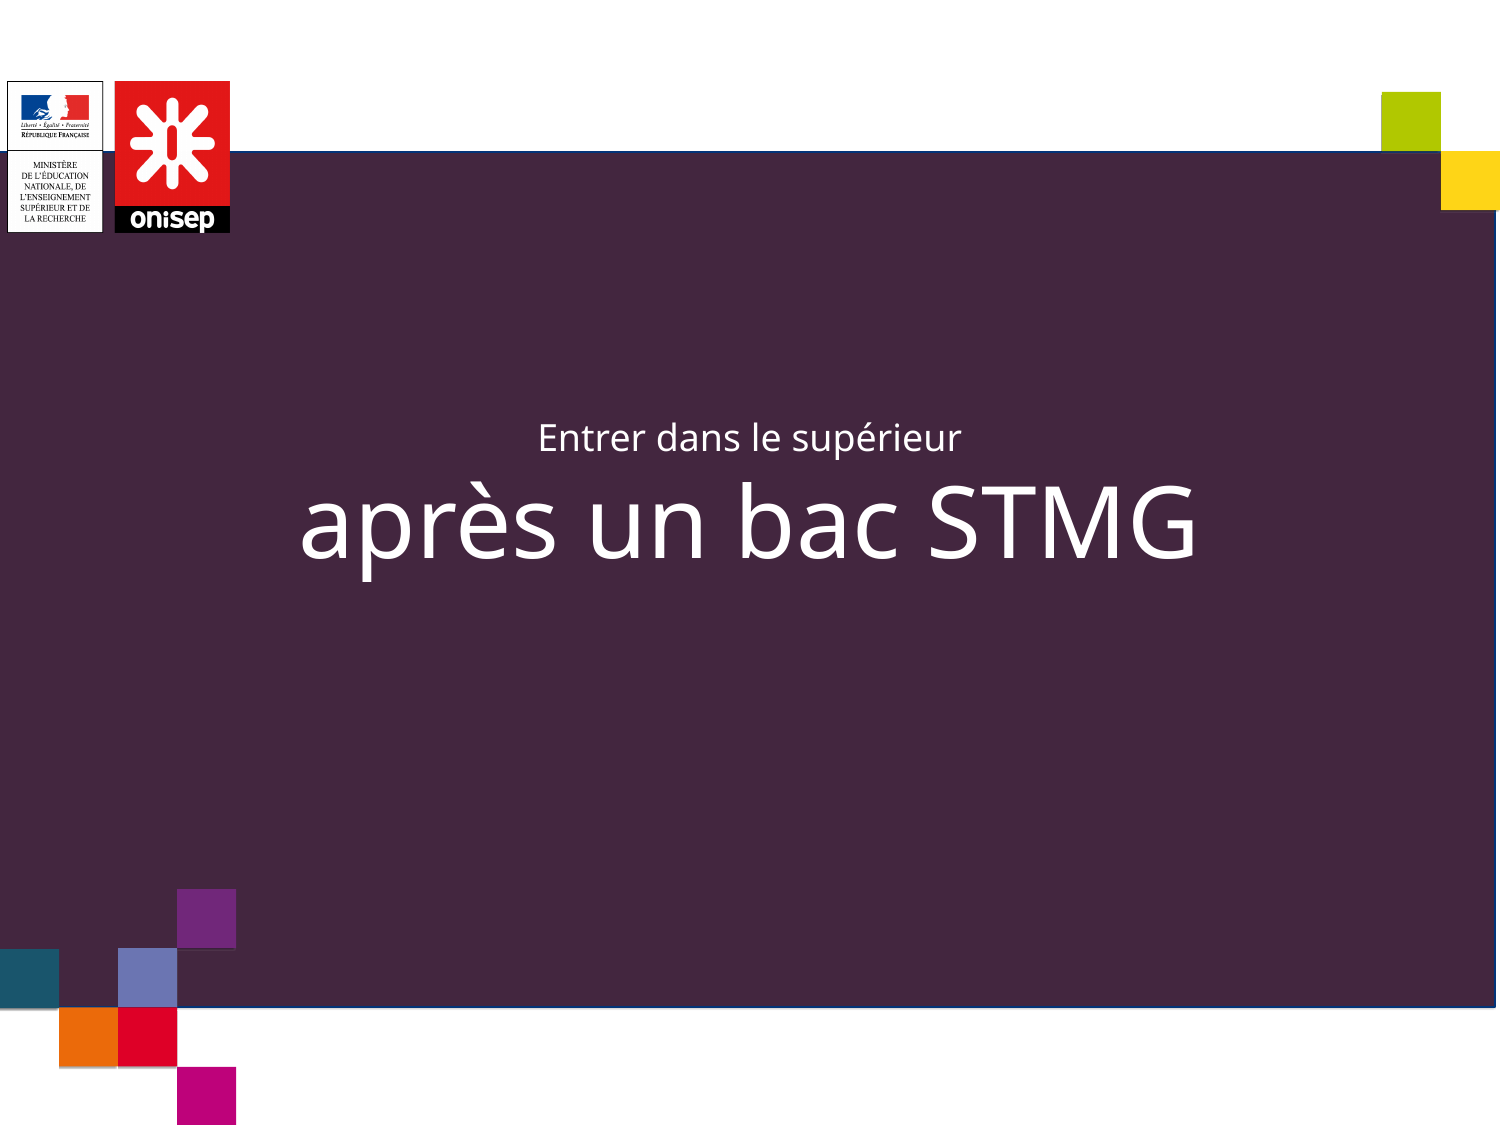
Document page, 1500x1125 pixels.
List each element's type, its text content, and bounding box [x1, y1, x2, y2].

text_box [0, 91, 1500, 1125]
text_box Entrer dans le supérieur après un bac STMG [74, 213, 1425, 889]
picture [7, 81, 230, 233]
